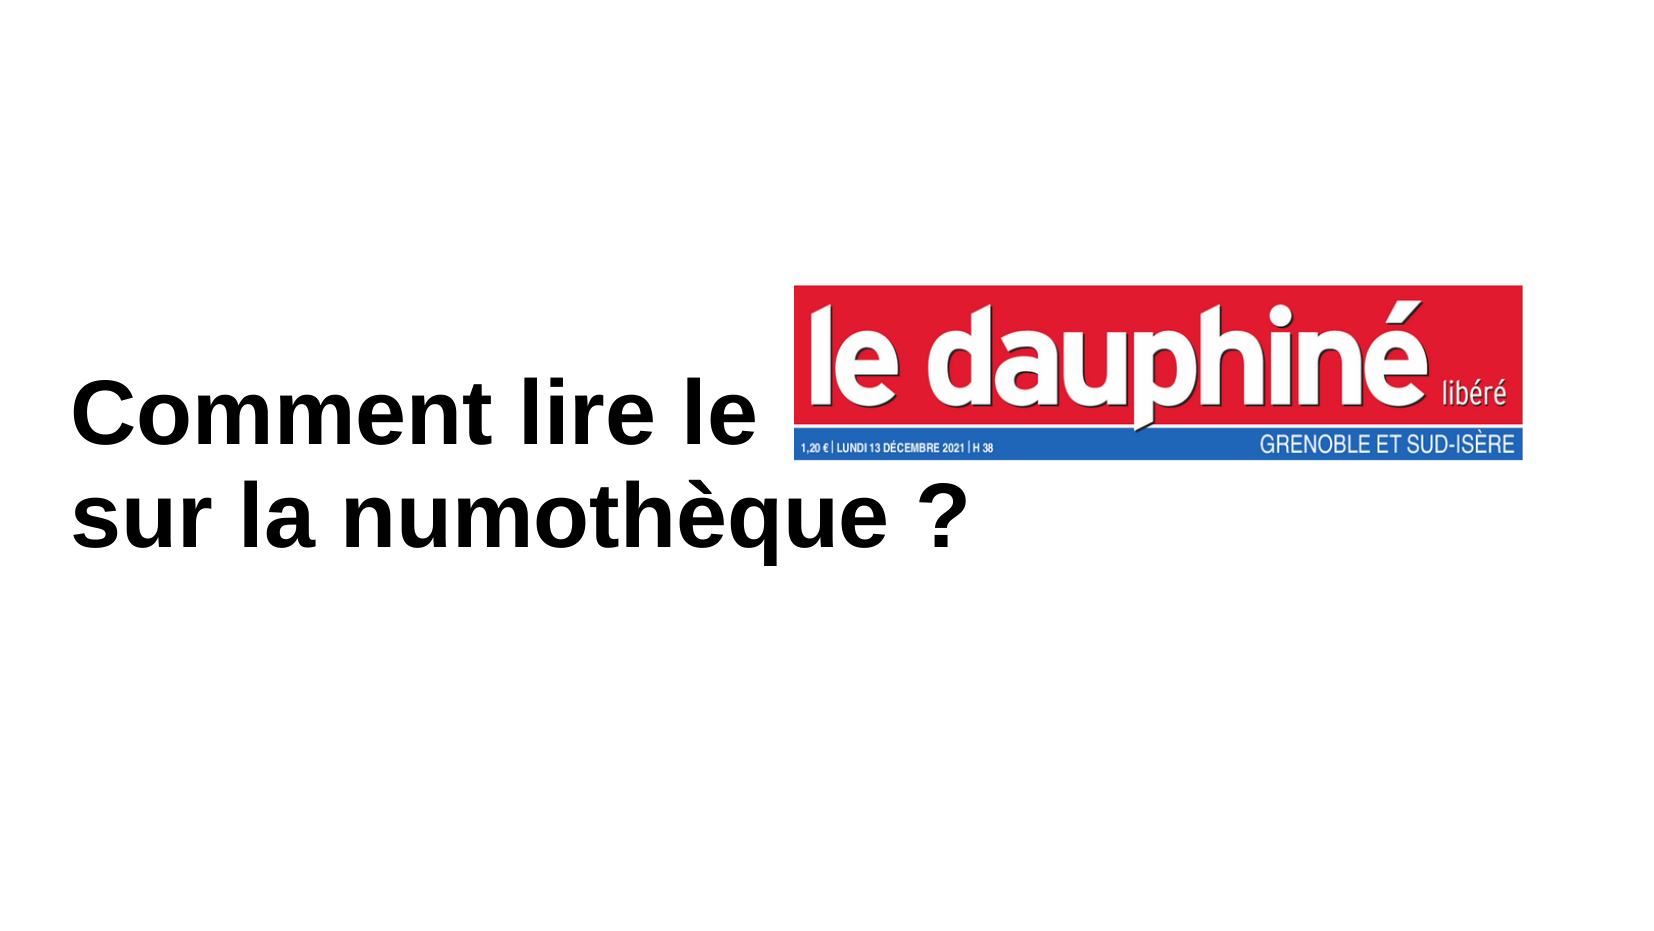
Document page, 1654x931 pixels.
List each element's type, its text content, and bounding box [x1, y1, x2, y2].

picture [794, 283, 1524, 461]
title Comment lire le sur la numothèque ? [70, 361, 1559, 567]
